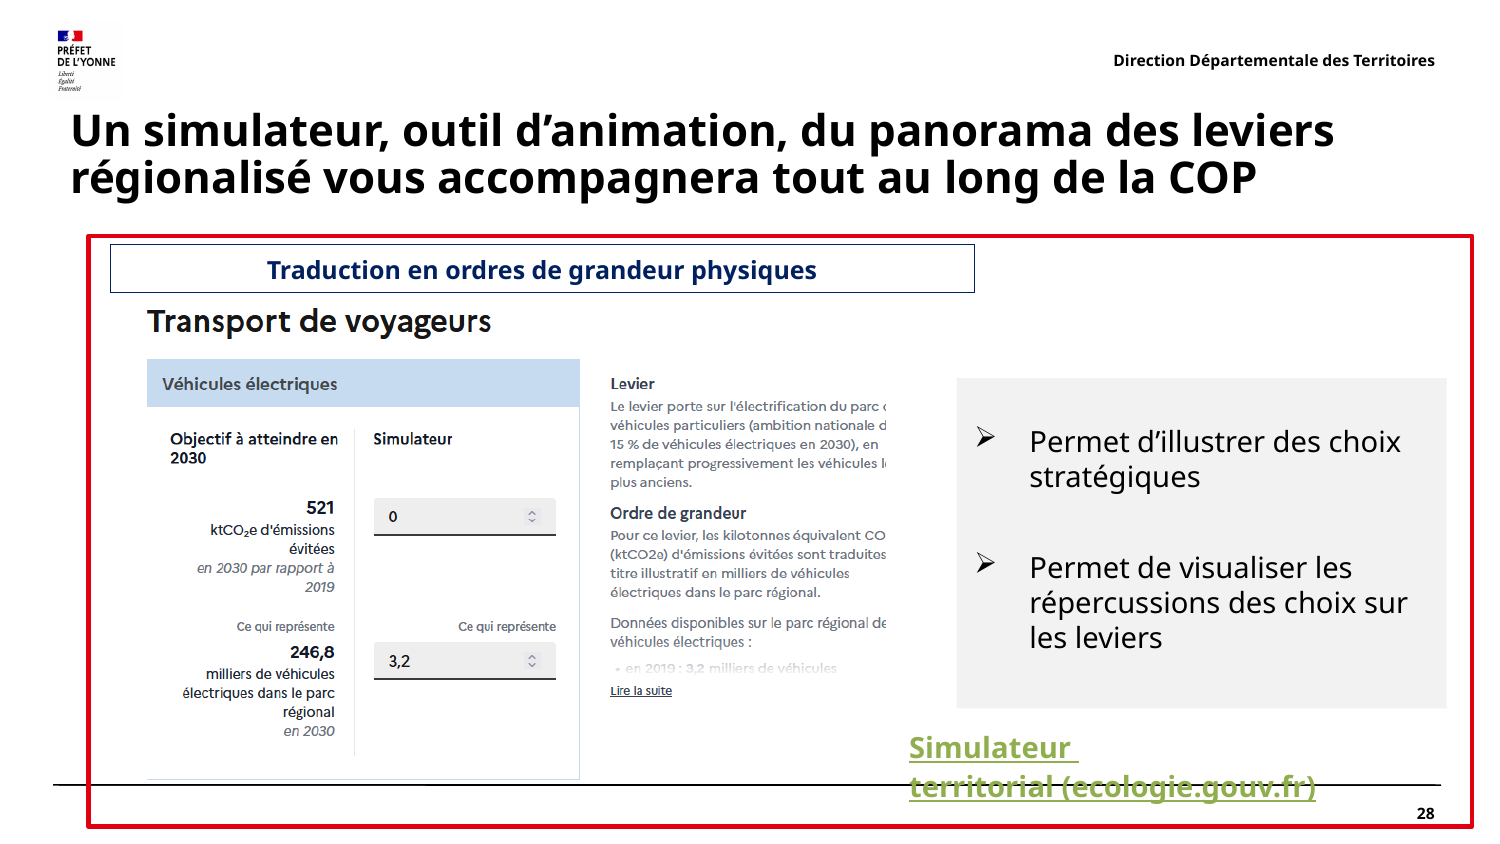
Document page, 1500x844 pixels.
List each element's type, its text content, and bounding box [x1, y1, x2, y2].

list Permet d’illustrer des choix stratégiques Permet de visualiser les répercussions des choix sur les leviers [956, 378, 1447, 709]
picture [49, 20, 124, 101]
title Un simulateur, outil d’animation, du panorama des leviers régionalisé vous accompagnera tout au long de la COP [53, 112, 1482, 201]
text_box Simulateur territorial (ecologie.gouv.fr) [894, 721, 1485, 817]
picture [147, 295, 886, 781]
text_box Traduction en ordres de grandeur physiques [110, 244, 975, 293]
